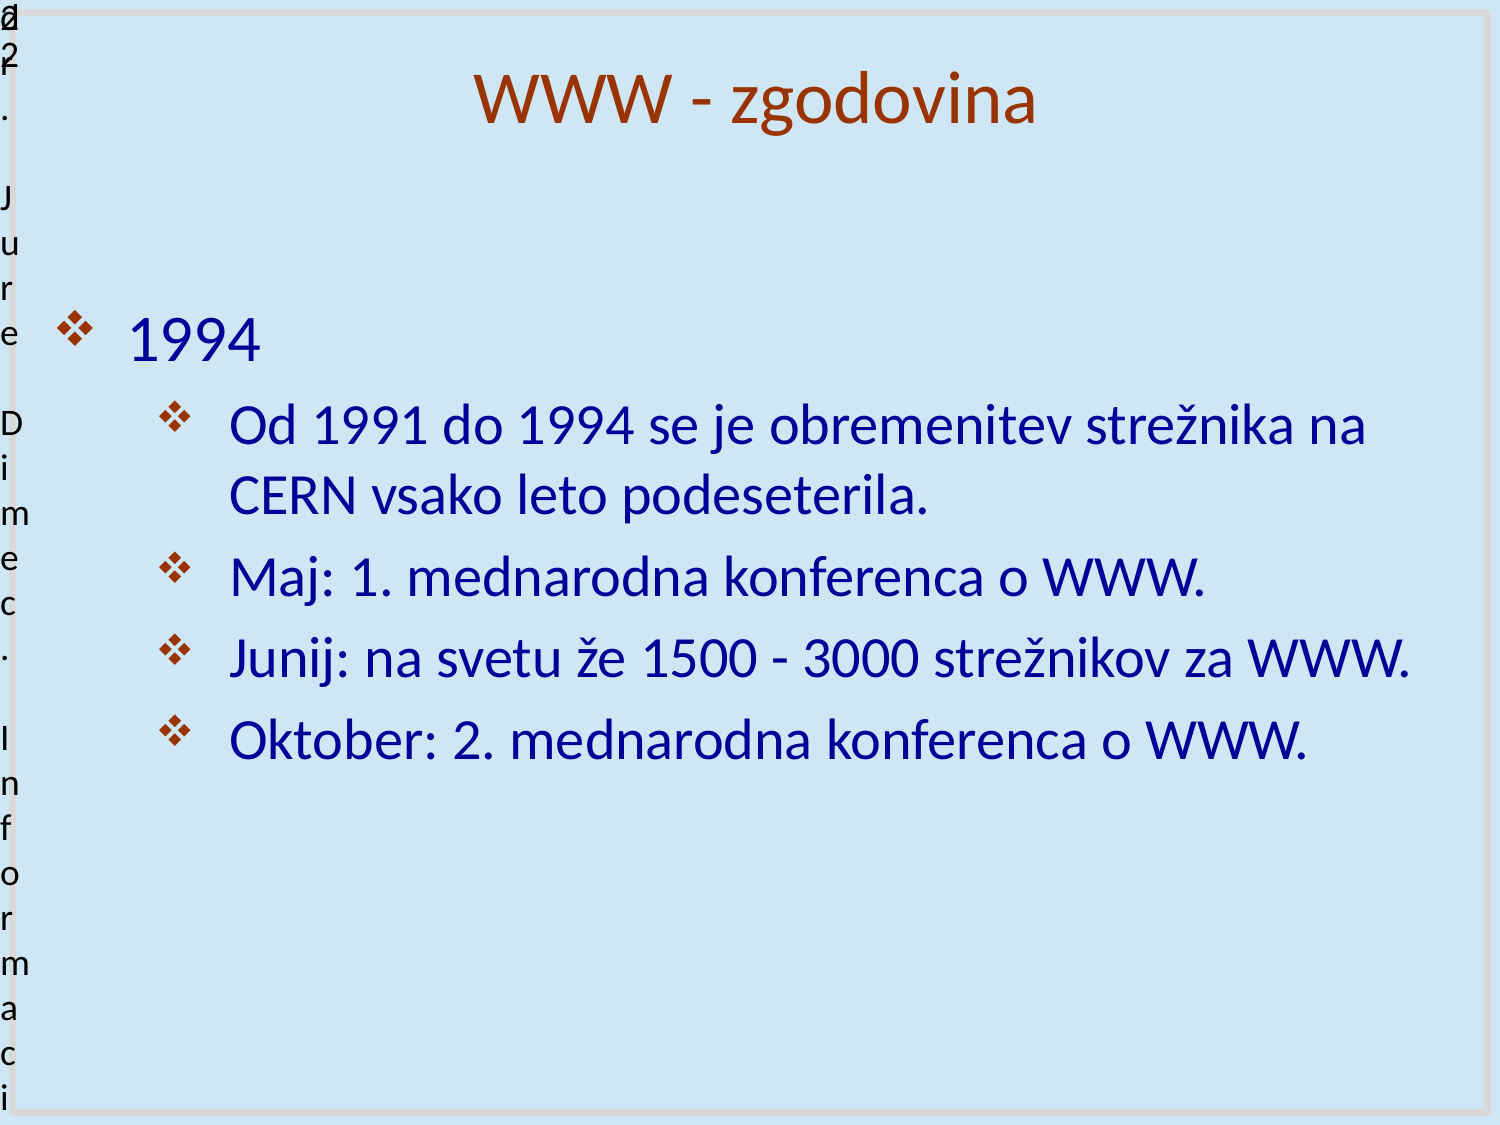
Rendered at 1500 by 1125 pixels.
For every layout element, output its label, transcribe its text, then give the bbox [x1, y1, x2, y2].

title WWW - zgodovina [37, 37, 1475, 150]
list 1994 Od 1991 do 1994 se je obremenitev strežnika na CERN vsako leto podeseterila. Maj: 1. mednarodna konferenca o WWW. Junij: na svetu že 1500 - 3000 strežnikov za WWW. Oktober: 2. mednarodna konferenca o WWW. [37, 287, 1475, 1050]
